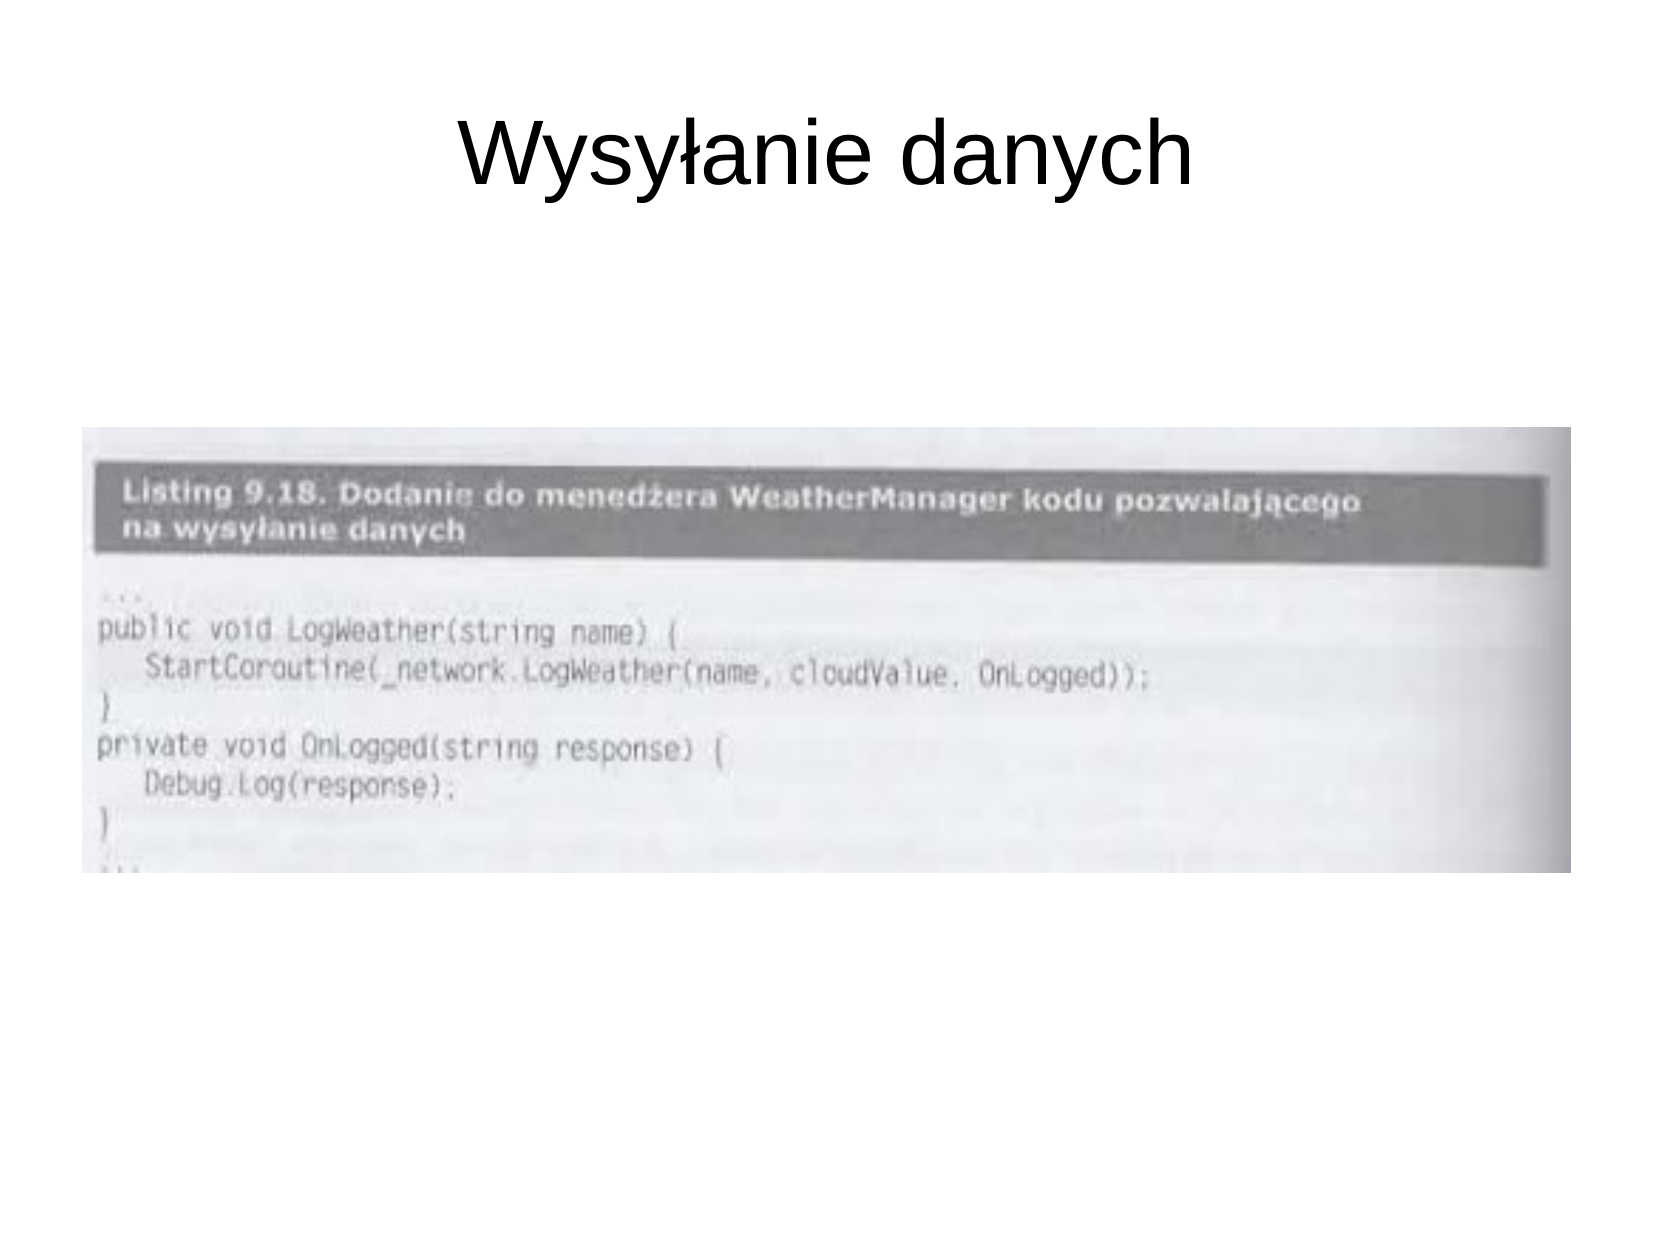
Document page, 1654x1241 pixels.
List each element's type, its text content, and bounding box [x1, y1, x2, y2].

title Wysyłanie danych [82, 49, 1571, 257]
picture [82, 427, 1571, 873]
